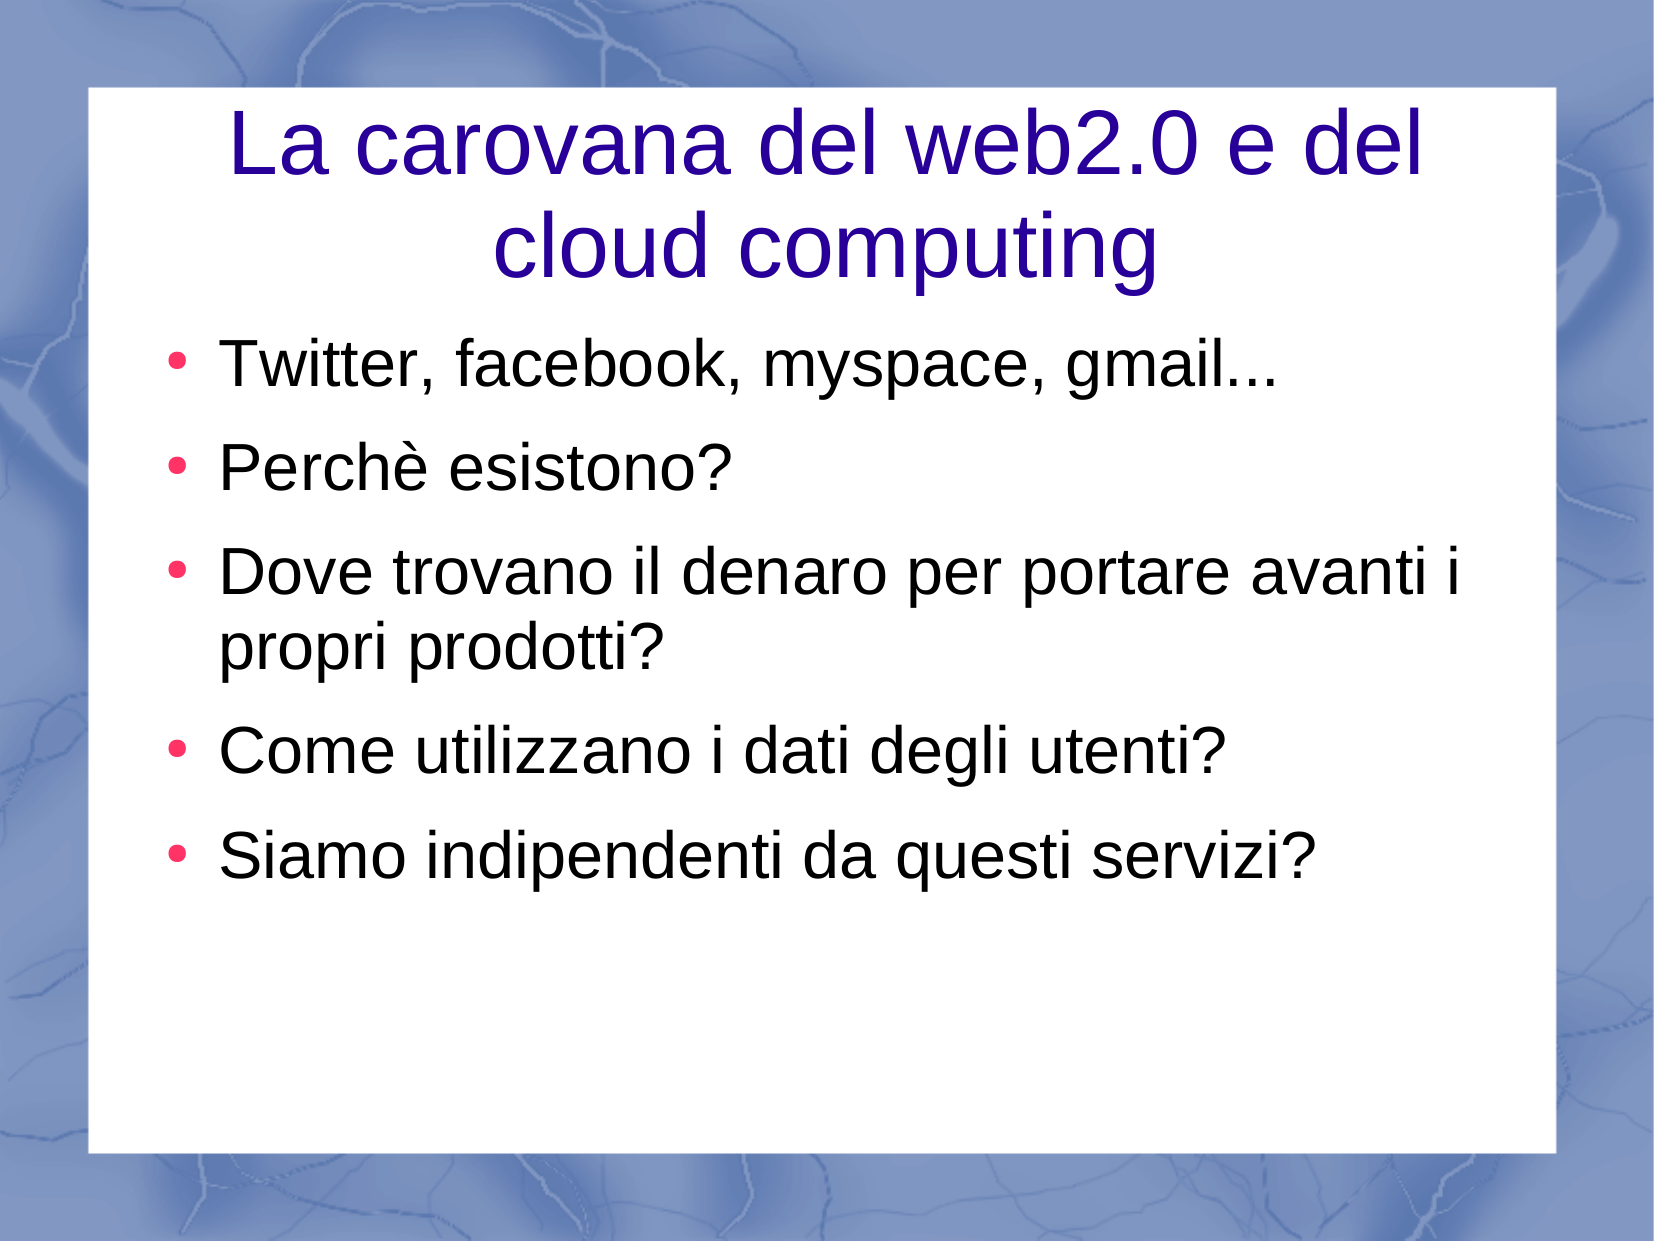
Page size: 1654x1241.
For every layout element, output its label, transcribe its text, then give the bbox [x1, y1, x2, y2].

picture [0, 0, 1654, 1241]
list Twitter, facebook, myspace, gmail... Perchè esistono? Dove trovano il denaro per portare avanti i propri prodotti? Come utilizzano i dati degli utenti? Siamo indipendenti da questi servizi? [147, 325, 1506, 1130]
title La carovana del web2.0 e del cloud computing [118, 91, 1536, 297]
